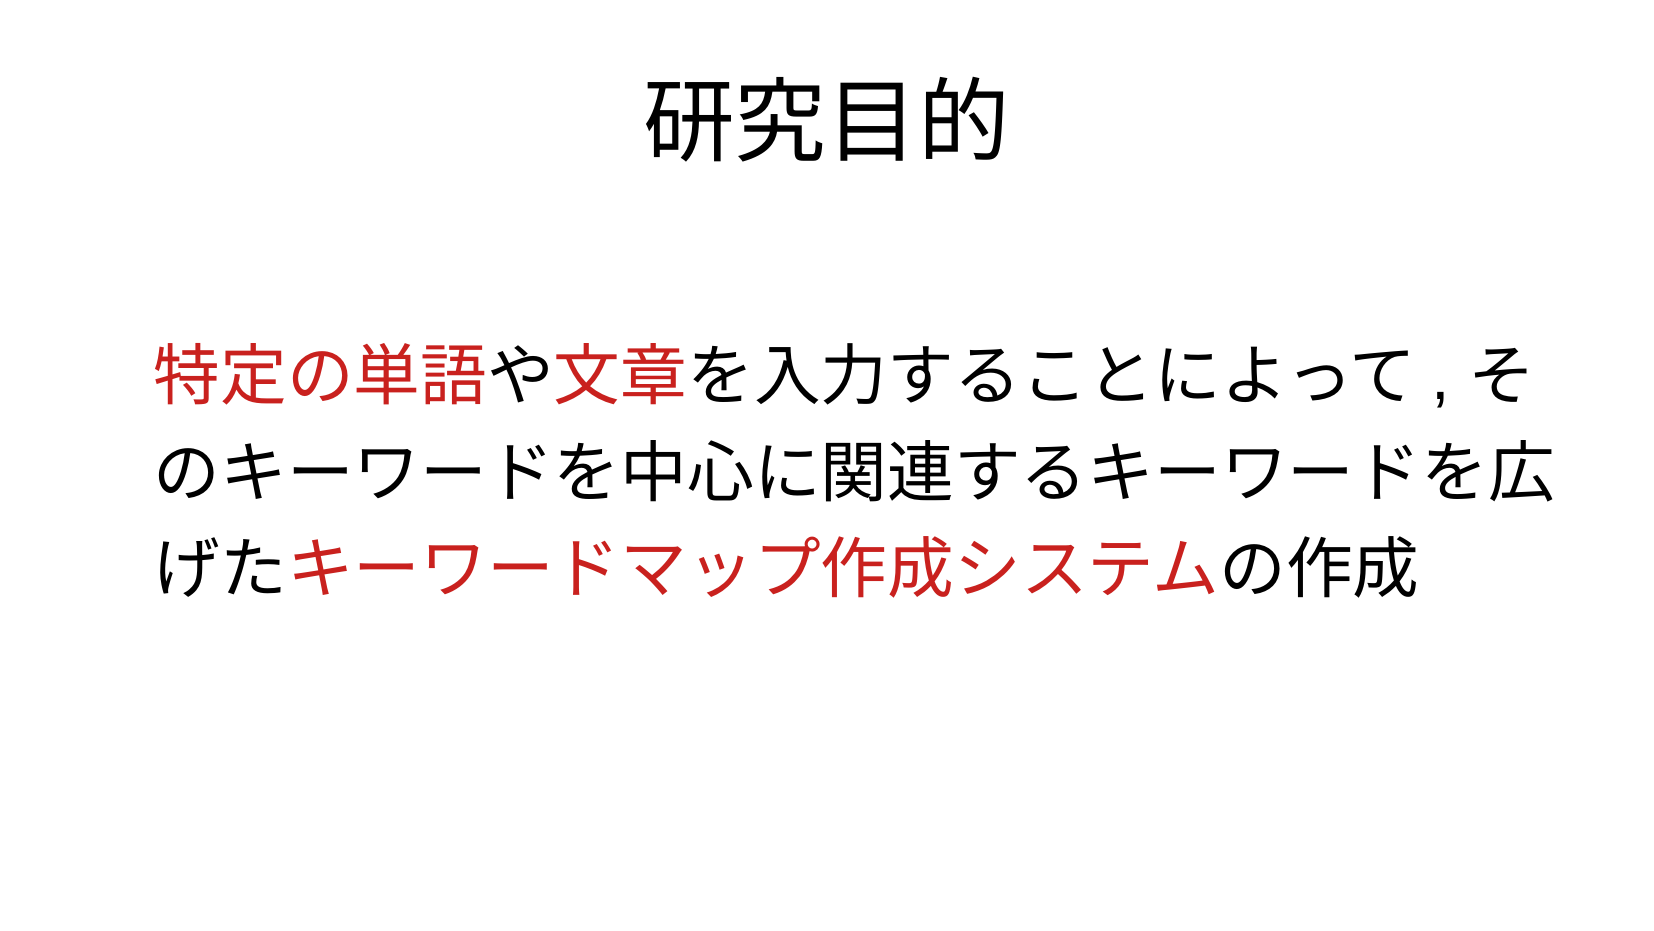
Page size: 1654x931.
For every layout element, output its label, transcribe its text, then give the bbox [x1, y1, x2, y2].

list 特定の単語や文章を入力することによって , そのキーワードを中心に関連するキーワードを広げたキーワードマップ作成システムの作成 [82, 217, 1571, 758]
title 研究目的 [82, 37, 1571, 193]
